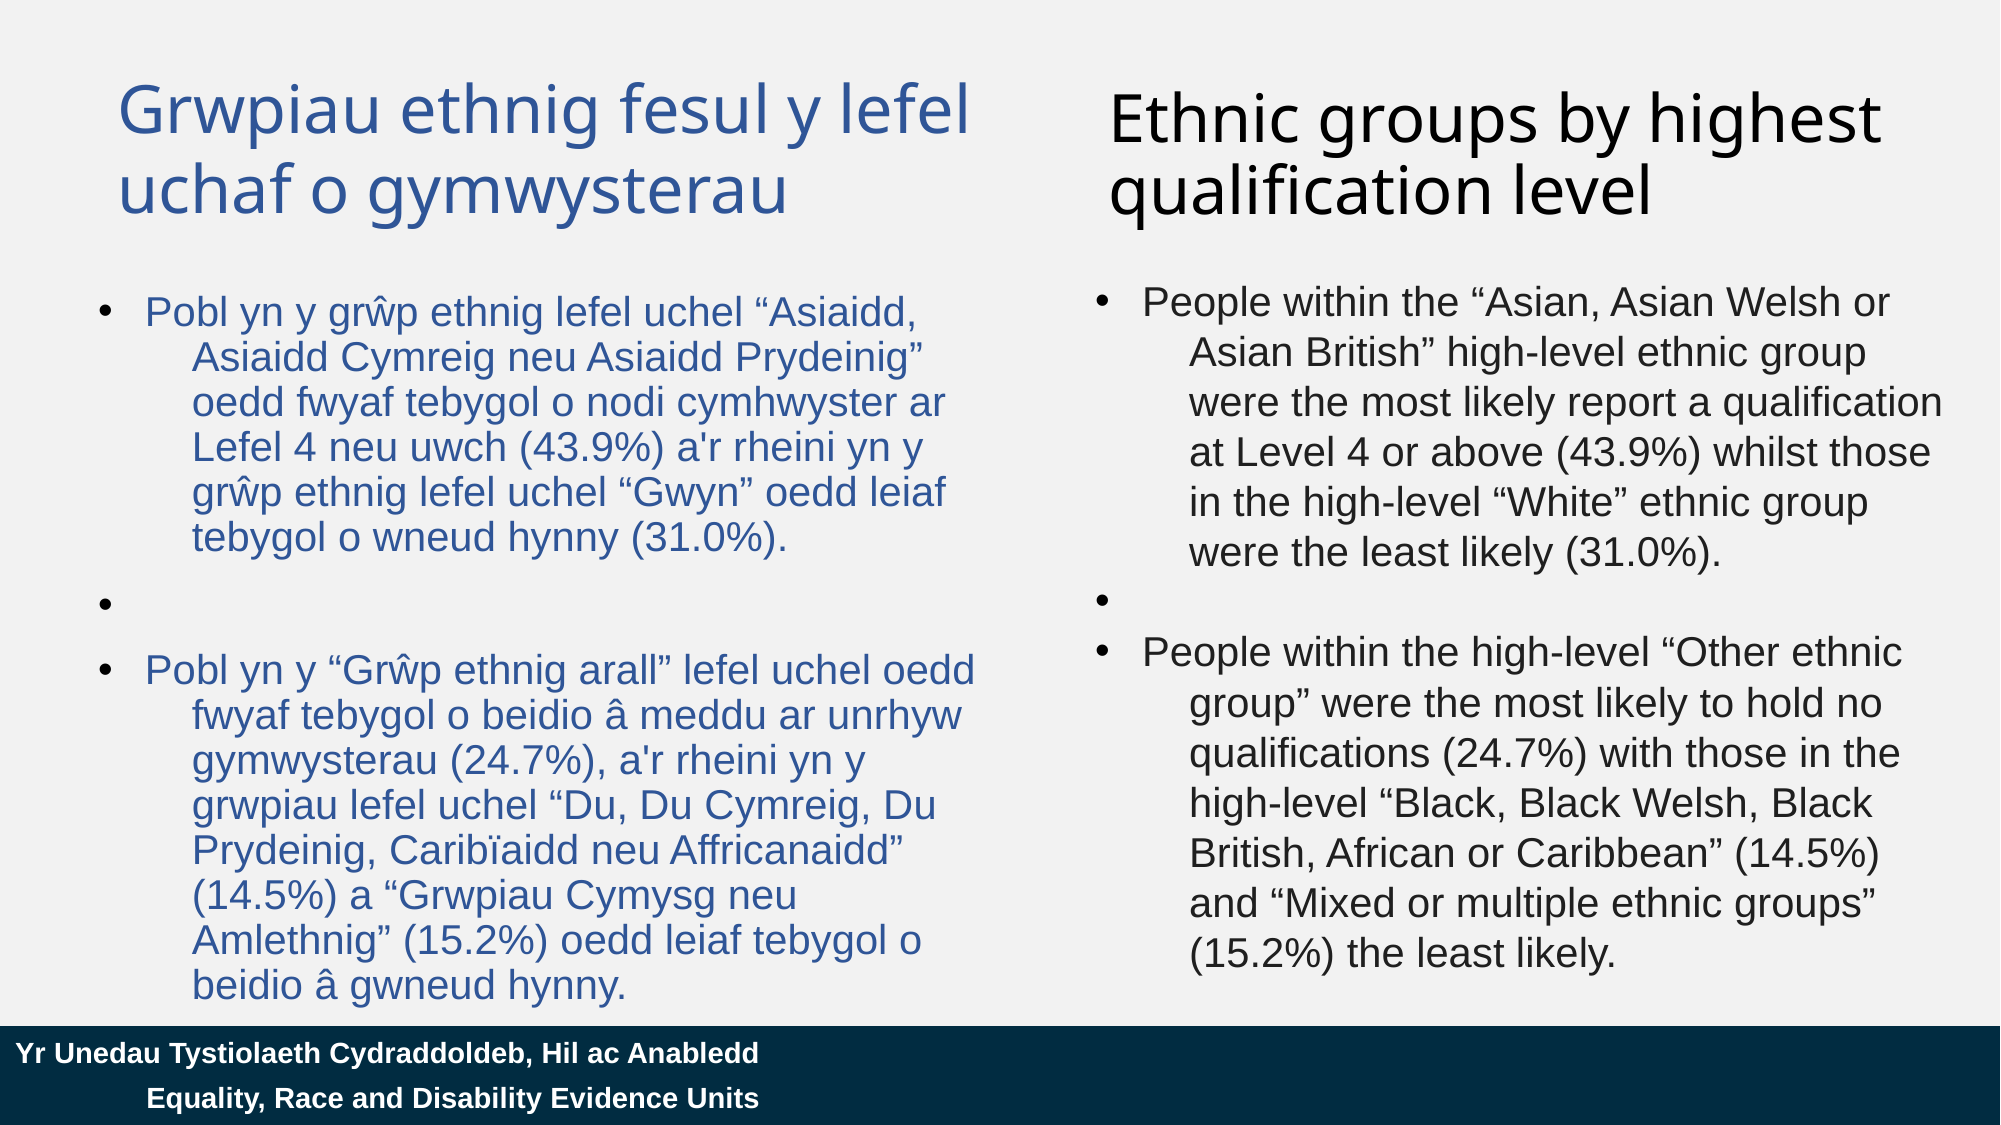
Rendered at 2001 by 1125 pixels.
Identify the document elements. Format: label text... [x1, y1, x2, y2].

text_box Grwpiau ethnig fesul y lefel uchaf o gymwysterau [102, 59, 1006, 237]
text_box People within the “Asian, Asian Welsh or Asian British” high-level ethnic group were the most likely report a qualification at Level 4 or above (43.9%) whilst those in the high-level “White” ethnic group were the least likely (31.0%). People within the high-level “Other ethnic group” were the most likely to hold no qualifications (24.7%) with those in the high-level “Black, Black Welsh, Black British, African or Caribbean” (14.5%) and “Mixed or multiple ethnic groups” (15.2%) the least likely. [1080, 267, 1965, 1036]
title Ethnic groups by highest qualification level [1093, 38, 1978, 237]
text_box Yr Unedau Tystiolaeth Cydraddoldeb, Hil ac Anabledd Equality, Race and Disability Evidence Units [0, 1026, 2000, 1125]
subtitle Pobl yn y grŵp ethnig lefel uchel “Asiaidd, Asiaidd Cymreig neu Asiaidd Prydeinig” oedd fwyaf tebygol o nodi cymhwyster ar Lefel 4 neu uwch (43.9%) a'r rheini yn y grŵp ethnig lefel uchel “Gwyn” oedd leiaf tebygol o wneud hynny (31.0%). Pobl yn y “Grŵp ethnig arall” lefel uchel oedd fwyaf tebygol o beidio â meddu ar unrhyw gymwysterau (24.7%), a'r rheini yn y grwpiau lefel uchel “Du, Du Cymreig, Du Prydeinig, Caribïaidd neu Affricanaidd” (14.5%) a “Grwpiau Cymysg neu Amlethnig” (15.2%) oedd leiaf tebygol o beidio â gwneud hynny. [83, 282, 992, 1027]
